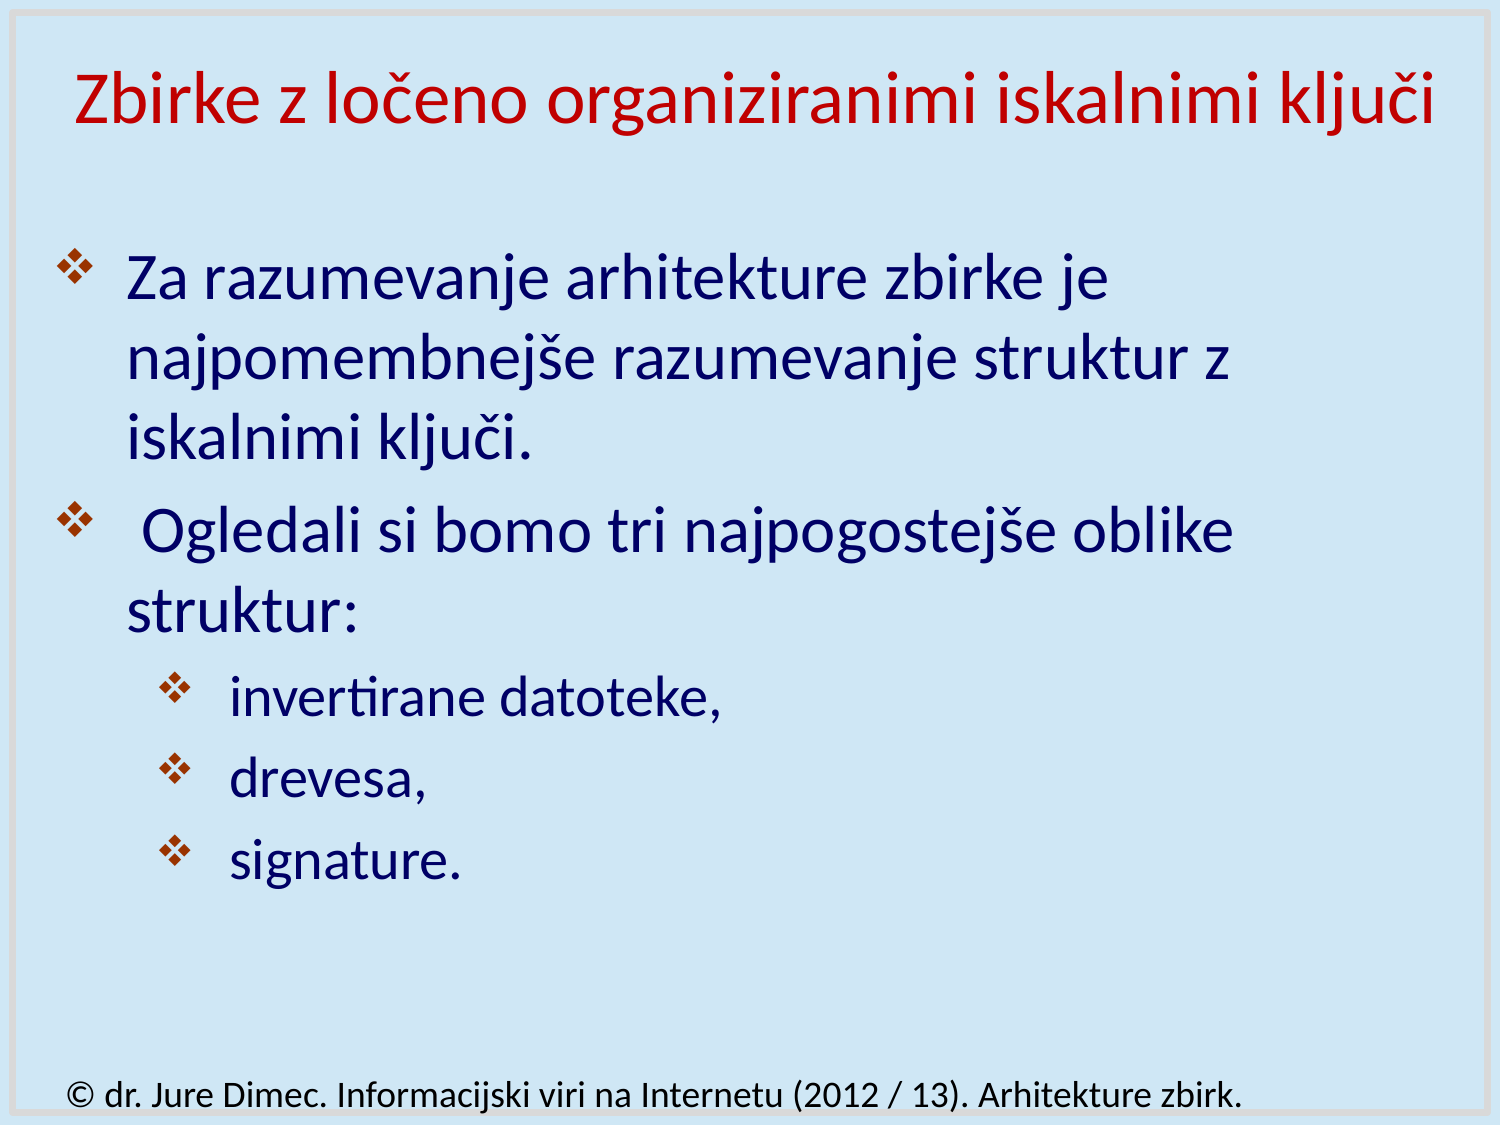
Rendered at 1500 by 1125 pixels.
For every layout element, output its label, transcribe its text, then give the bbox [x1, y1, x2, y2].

footer © dr. Jure Dimec. Informacijski viri na Internetu (2012 / 13). Arhitekture zbirk. [50, 1062, 1300, 1103]
list Za razumevanje arhitekture zbirke je najpomembnejše razumevanje struktur z iskalnimi ključi. Ogledali si bomo tri najpogostejše oblike struktur: invertirane datoteke, drevesa, signature. [37, 224, 1475, 1050]
title Zbirke z ločeno organiziranimi iskalnimi ključi [37, 37, 1475, 150]
